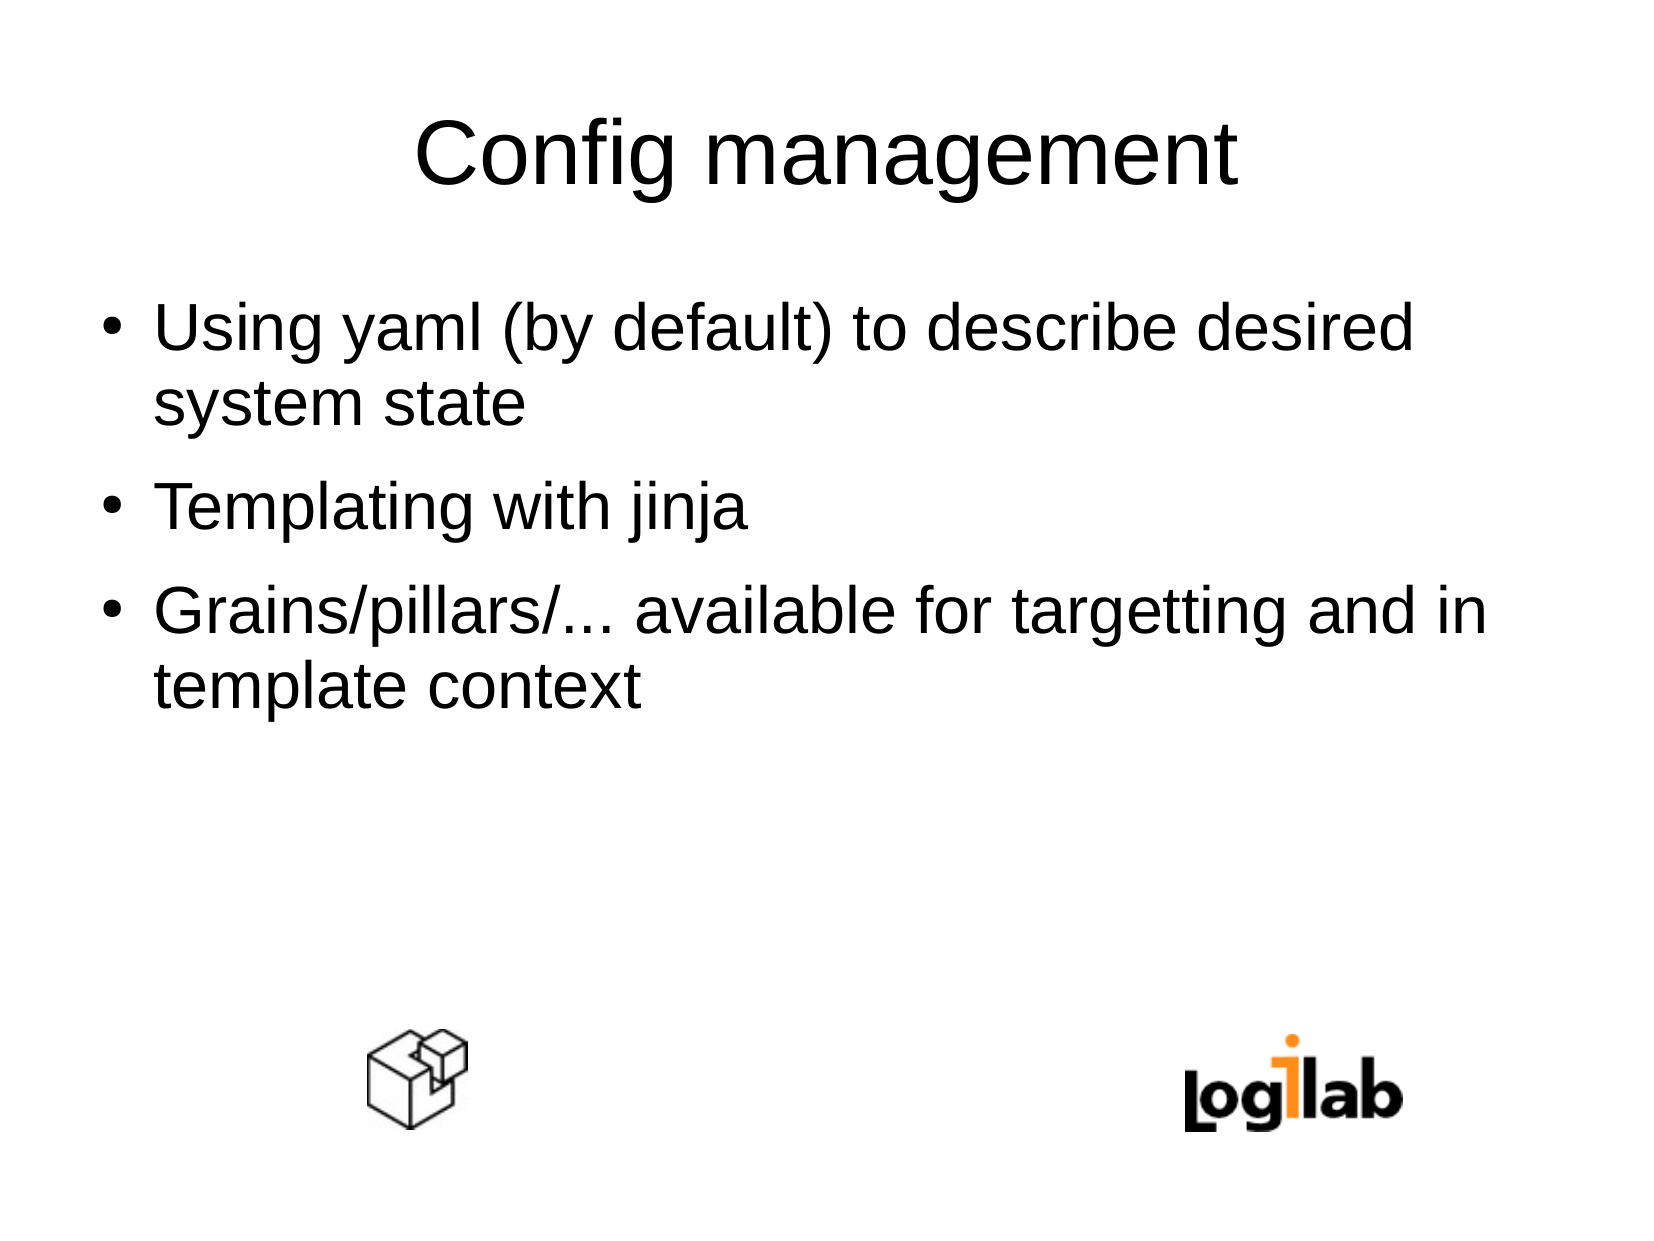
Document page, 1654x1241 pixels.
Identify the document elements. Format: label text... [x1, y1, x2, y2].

title Config management [82, 49, 1571, 257]
picture [367, 1029, 468, 1130]
picture [1185, 1034, 1403, 1132]
list Using yaml (by default) to describe desired system state Templating with jinja Grains/pillars/... available for targetting and in template context [82, 290, 1571, 1010]
